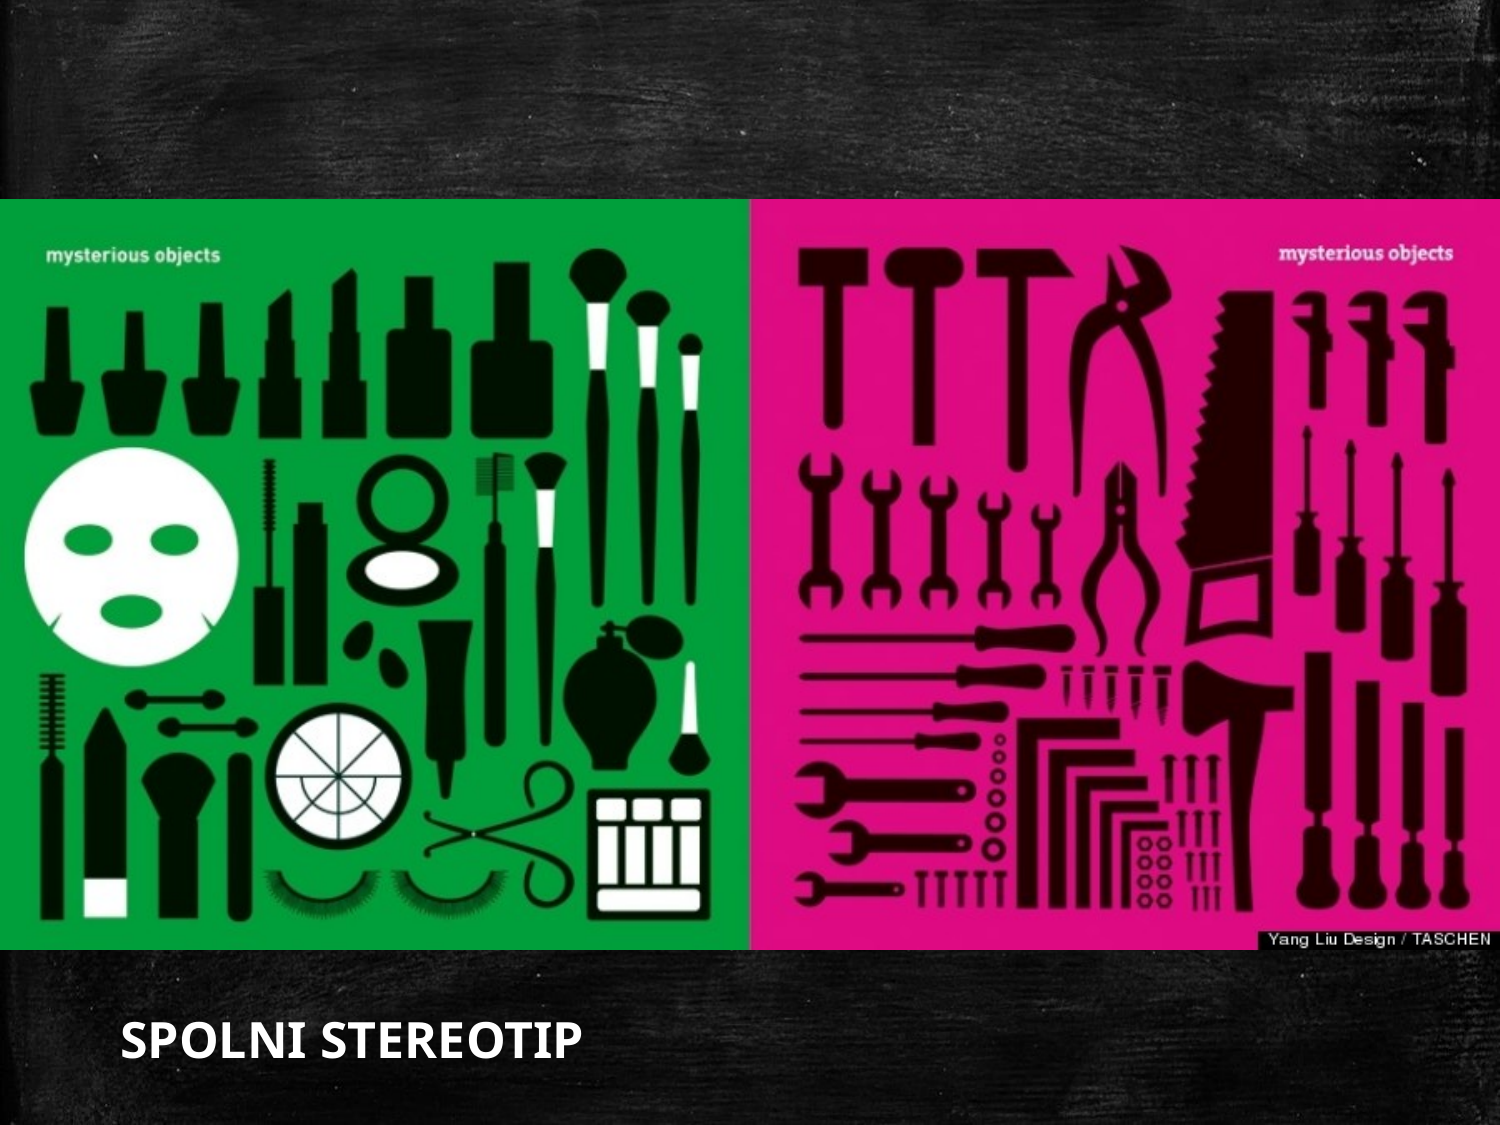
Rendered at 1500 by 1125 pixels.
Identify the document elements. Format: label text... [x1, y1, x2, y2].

picture [0, 0, 1500, 1125]
text_box SPOLNI STEREOTIP [105, 1007, 715, 1077]
